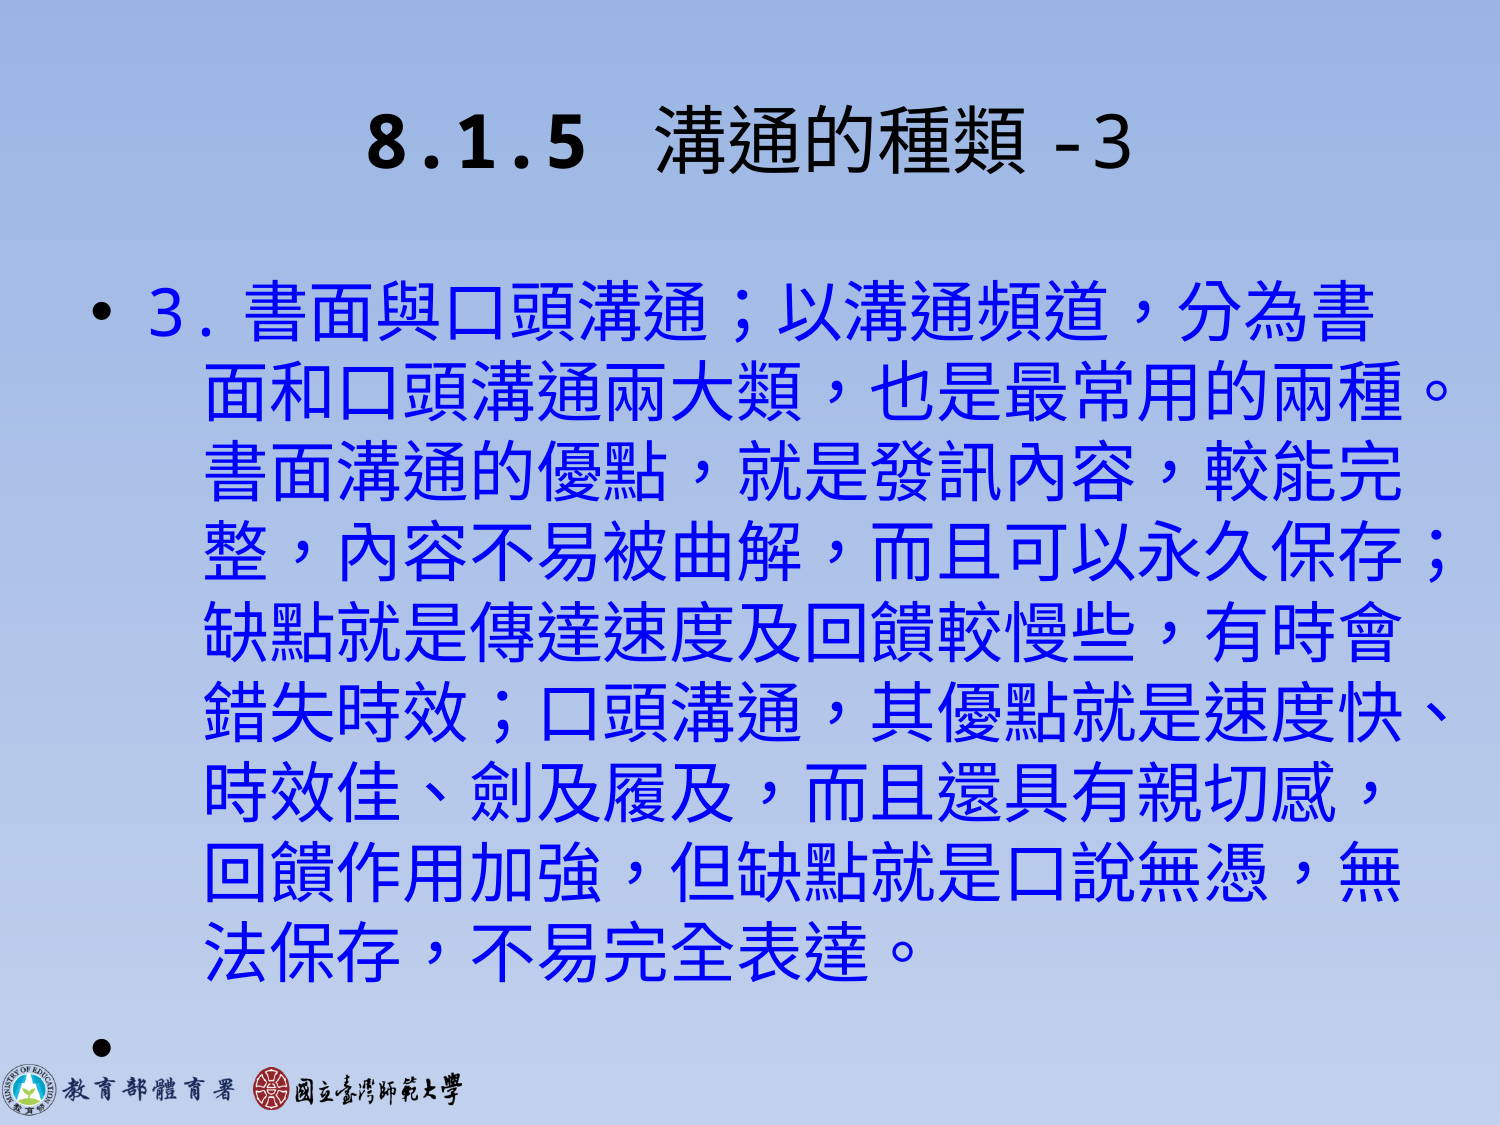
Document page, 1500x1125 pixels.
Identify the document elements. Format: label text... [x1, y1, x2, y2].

title 8.1.5 溝通的種類-3 [75, 45, 1426, 233]
list 3.書面與口頭溝通；以溝通頻道，分為書面和口頭溝通兩大類，也是最常用的兩種。書面溝通的優點，就是發訊內容，較能完整，內容不易被曲解，而且可以永久保存；缺點就是傳達速度及回饋較慢些，有時會錯失時效；口頭溝通，其優點就是速度快、時效佳、劍及履及，而且還具有親切感，回饋作用加強，但缺點就是口說無憑，無法保存，不易完全表達。 [75, 262, 1426, 1005]
